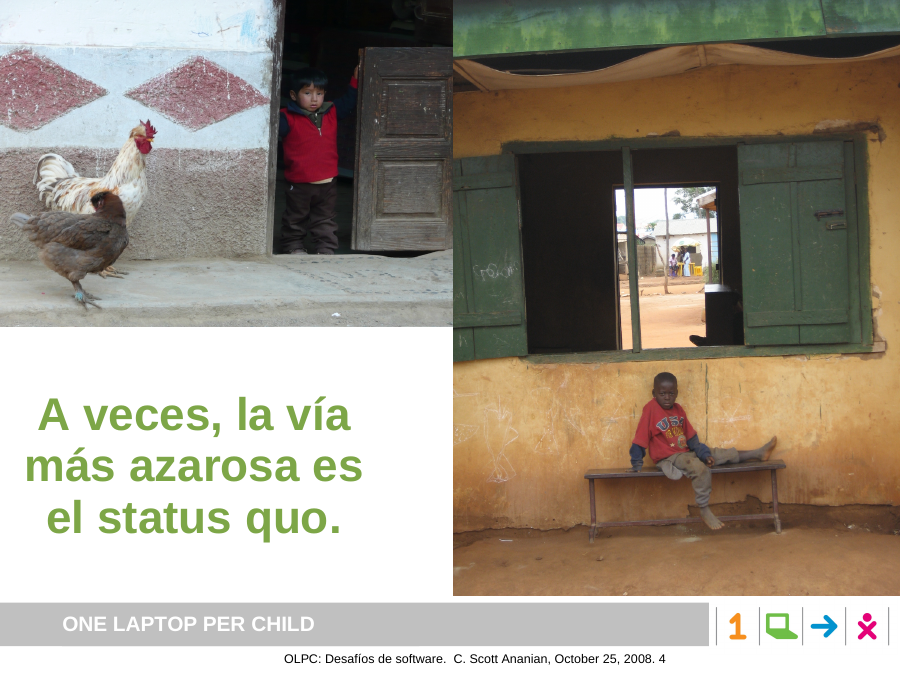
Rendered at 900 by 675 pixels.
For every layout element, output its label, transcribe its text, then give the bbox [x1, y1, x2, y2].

list A veces, la vía más azarosa es el status quo. [13, 388, 376, 601]
picture [709, 598, 898, 655]
picture [0, 0, 900, 596]
title [37, 37, 856, 211]
